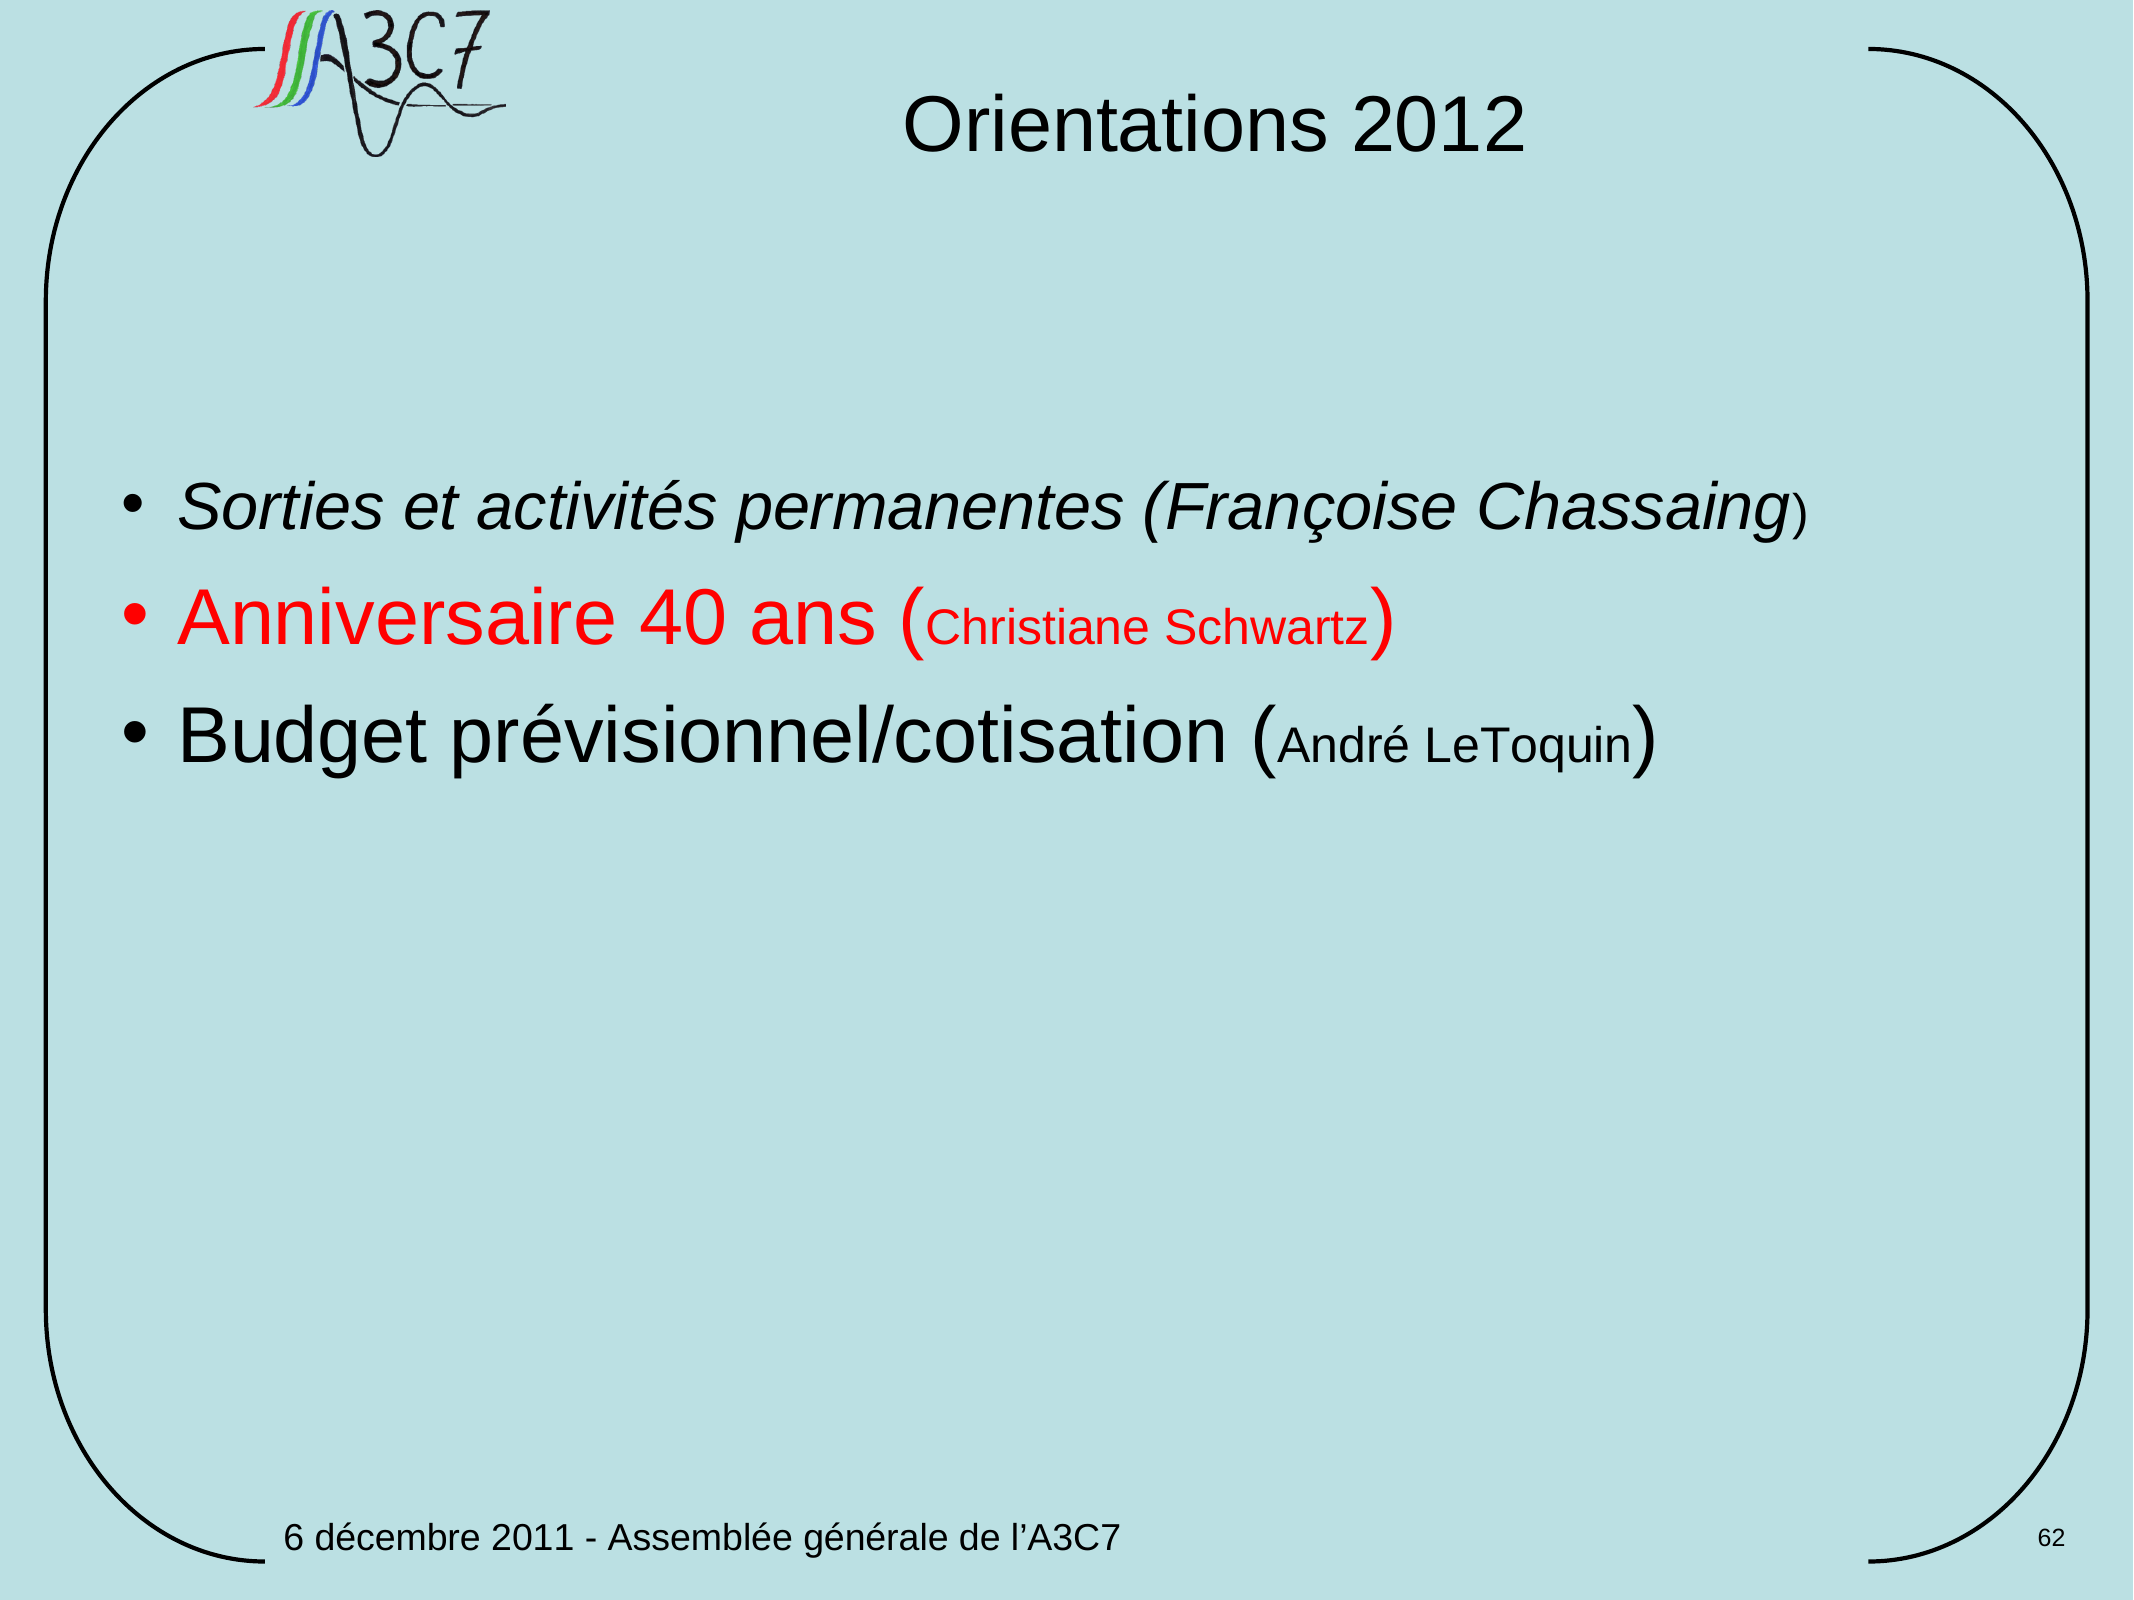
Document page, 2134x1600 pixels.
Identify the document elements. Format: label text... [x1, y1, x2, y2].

list Sorties et activités permanentes (Françoise Chassaing) Anniversaire 40 ans (Christiane Schwartz) Budget prévisionnel/cotisation (André LeToquin) [106, 454, 2028, 1055]
title Orientations 2012 [506, 64, 1926, 225]
text_box 6 décembre 2011 - Assemblée générale de l’A3C7 [274, 1512, 1131, 1558]
picture [253, 10, 506, 157]
